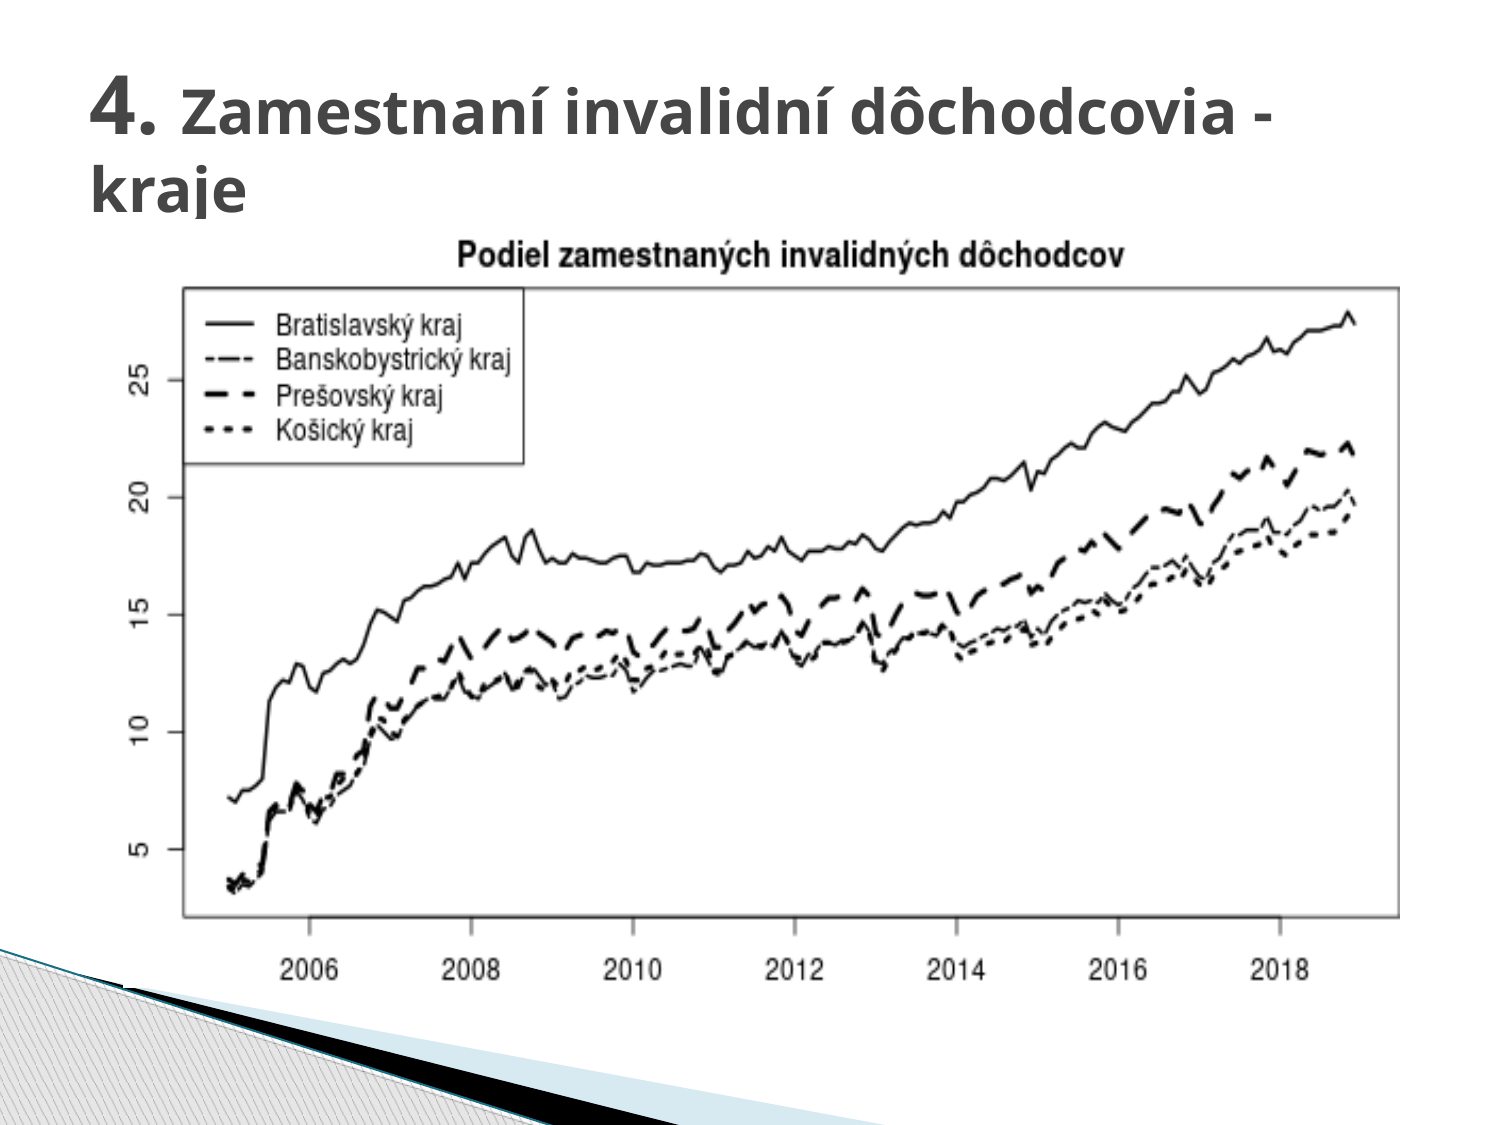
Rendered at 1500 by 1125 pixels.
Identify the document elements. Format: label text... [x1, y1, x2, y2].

title 4. Zamestnaní invalidní dôchodcovia - kraje [75, 45, 1425, 233]
picture [123, 219, 1400, 988]
